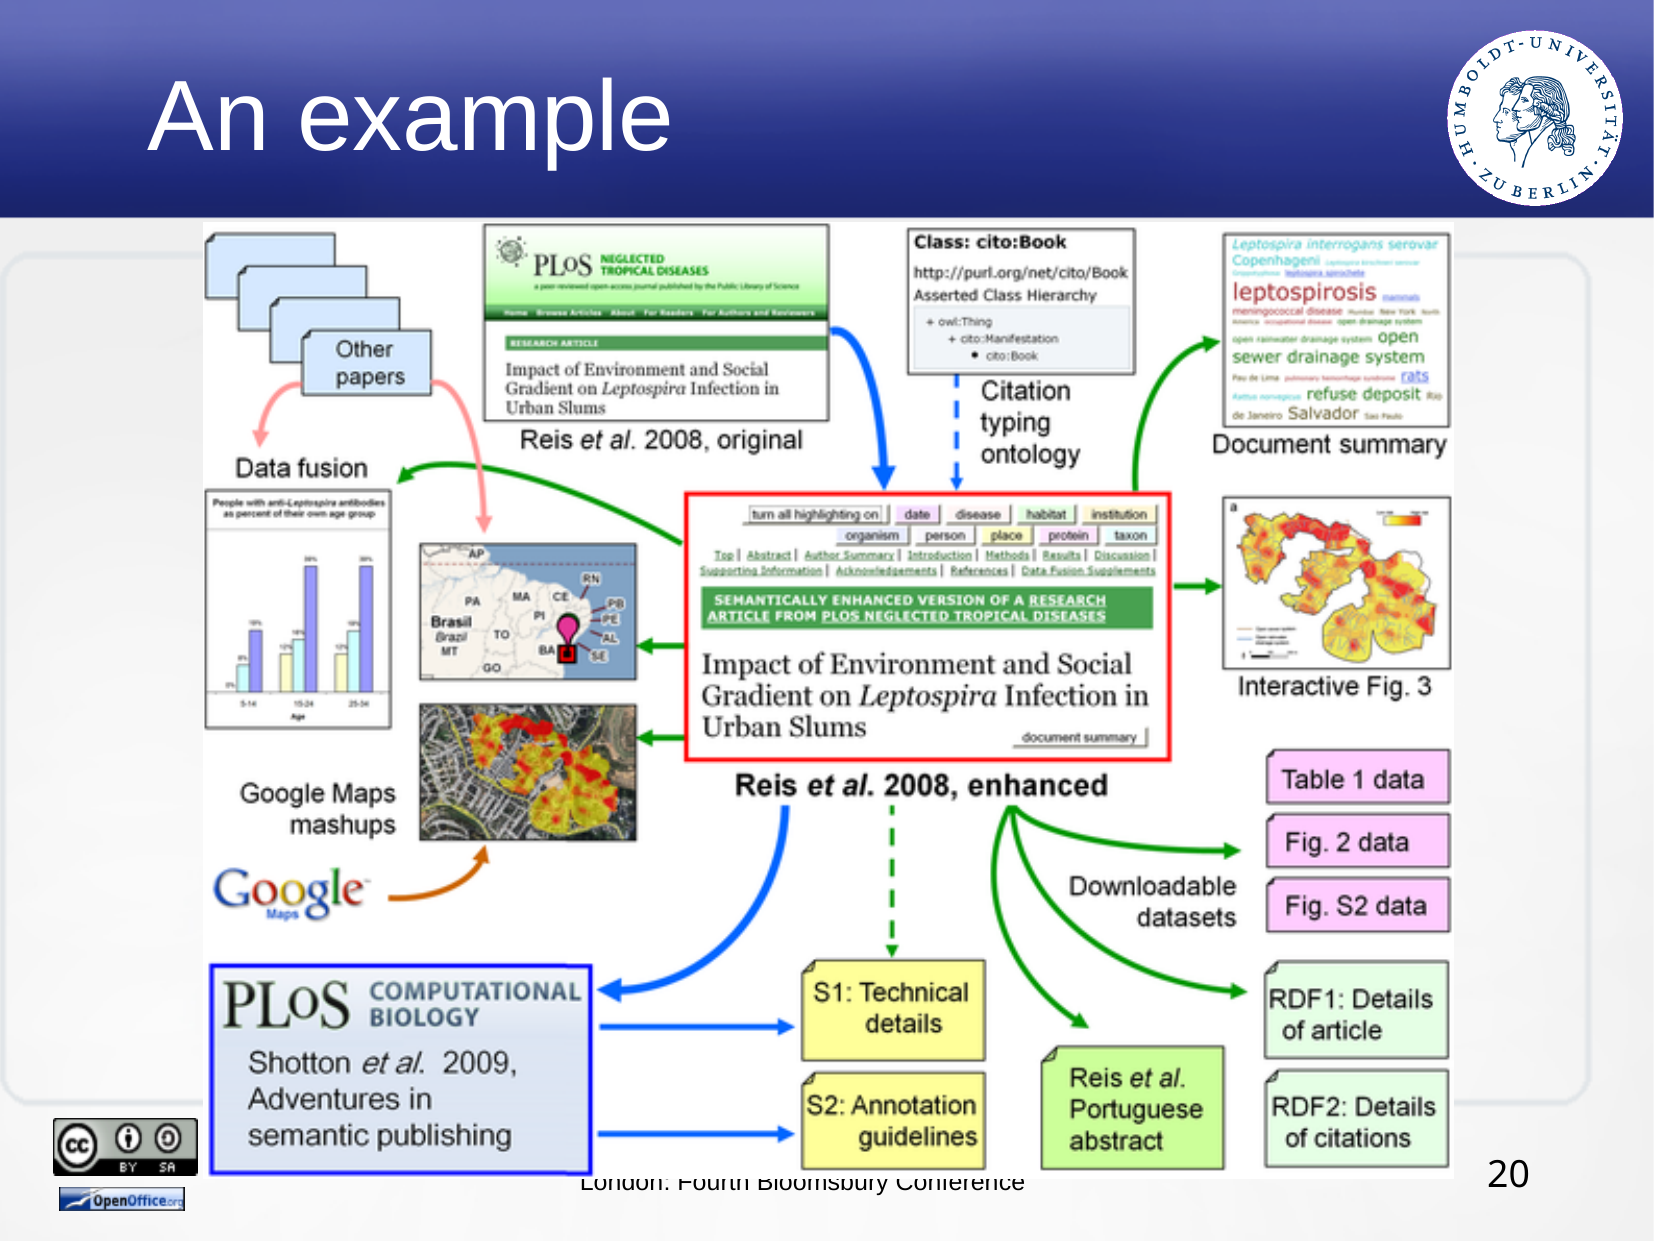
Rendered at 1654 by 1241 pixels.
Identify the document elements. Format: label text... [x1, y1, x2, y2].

title An example [147, 0, 1624, 236]
picture [0, 0, 1654, 1241]
